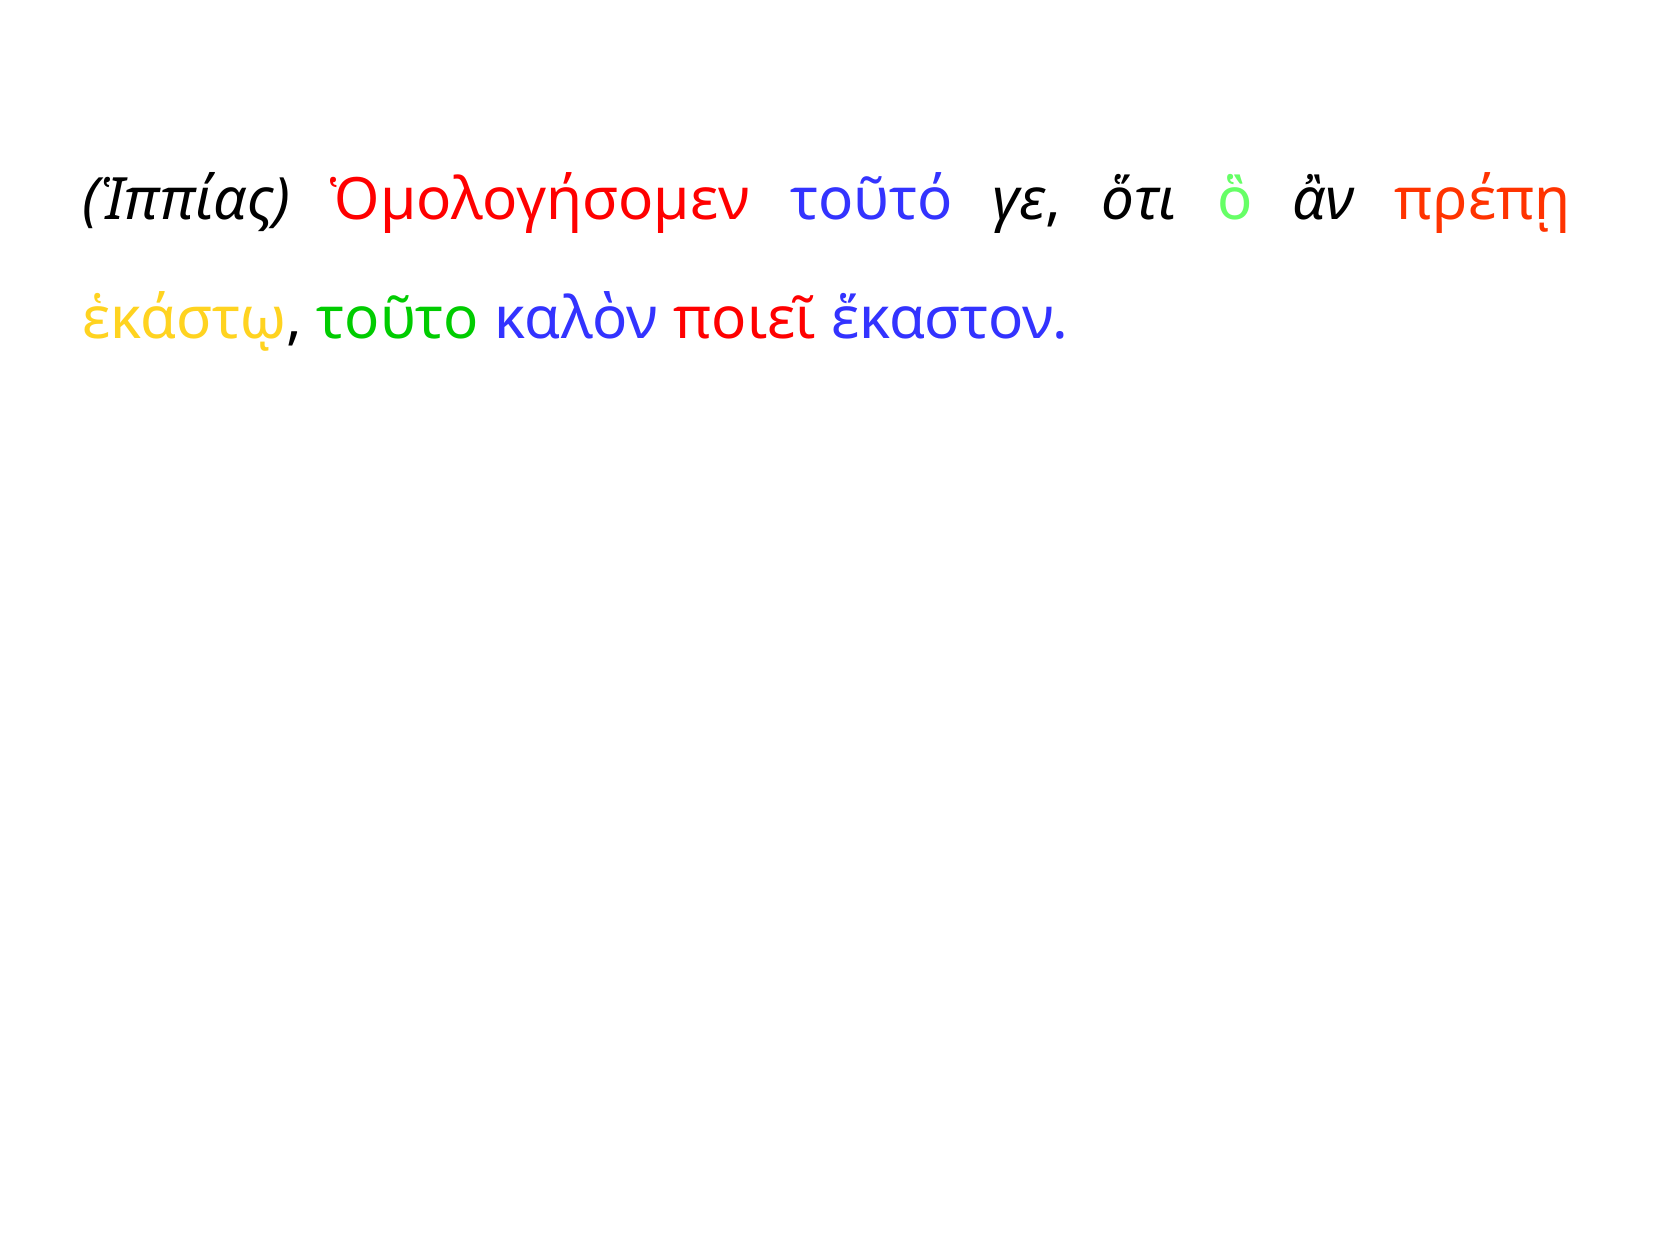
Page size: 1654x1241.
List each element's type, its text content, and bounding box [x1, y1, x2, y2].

list (Ἱππίας) Ὁμολογήσομεν τοῦτό γε, ὅτι ὃ ἂν πρέπῃ ἑκάστῳ, τοῦτο καλὸν ποιεῖ ἕκαστον. [82, 118, 1571, 1109]
